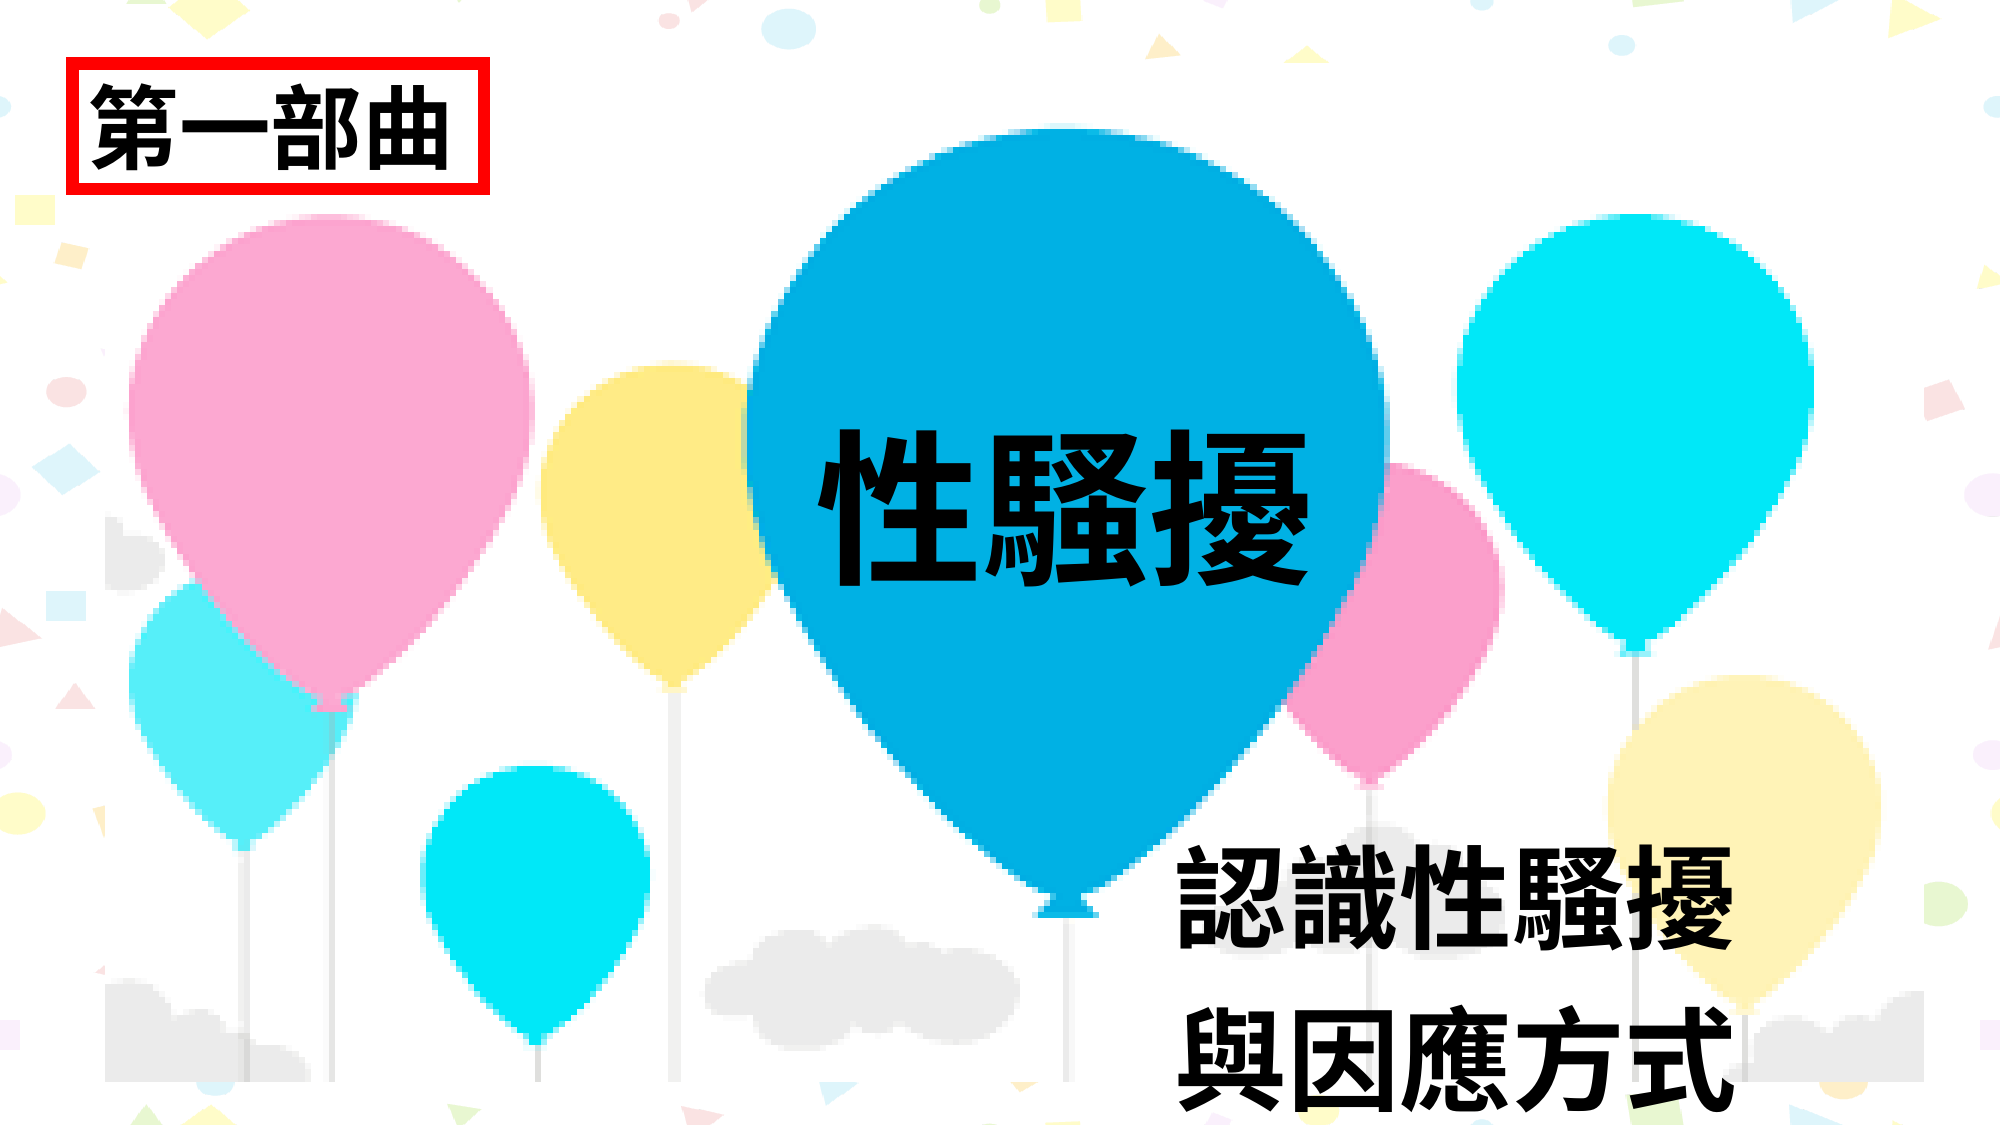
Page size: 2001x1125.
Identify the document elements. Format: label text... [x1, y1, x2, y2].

text_box 第一部曲 [72, 64, 484, 189]
text_box 認識性騷擾 與因應方式 [823, 793, 2000, 1122]
picture [105, 63, 1924, 1082]
text_box 性騷擾 [800, 397, 1331, 812]
